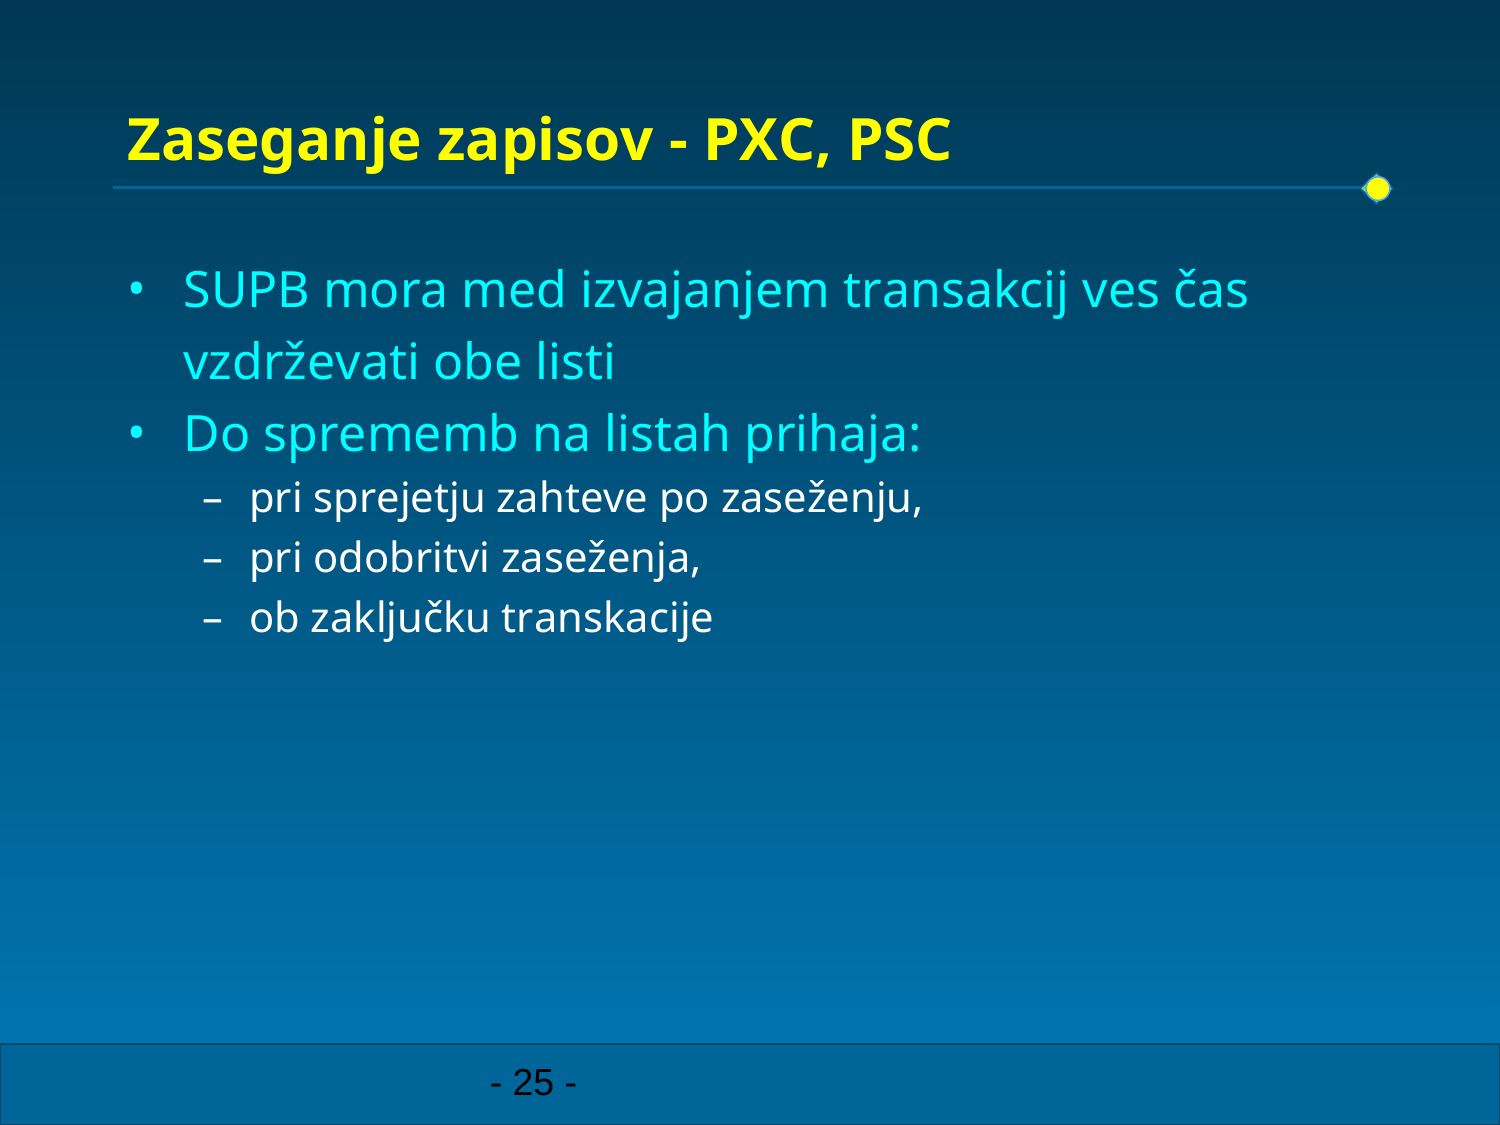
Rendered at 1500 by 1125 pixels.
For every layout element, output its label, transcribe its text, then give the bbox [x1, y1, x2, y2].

list SUPB mora med izvajanjem transakcij ves čas vzdrževati obe listi Do sprememb na listah prihaja: pri sprejetju zahteve po zaseženju, pri odobritvi zaseženja, ob zaključku transkacije [112, 237, 1388, 963]
title Zaseganje zapisov - PXC, PSC [112, 94, 1388, 181]
